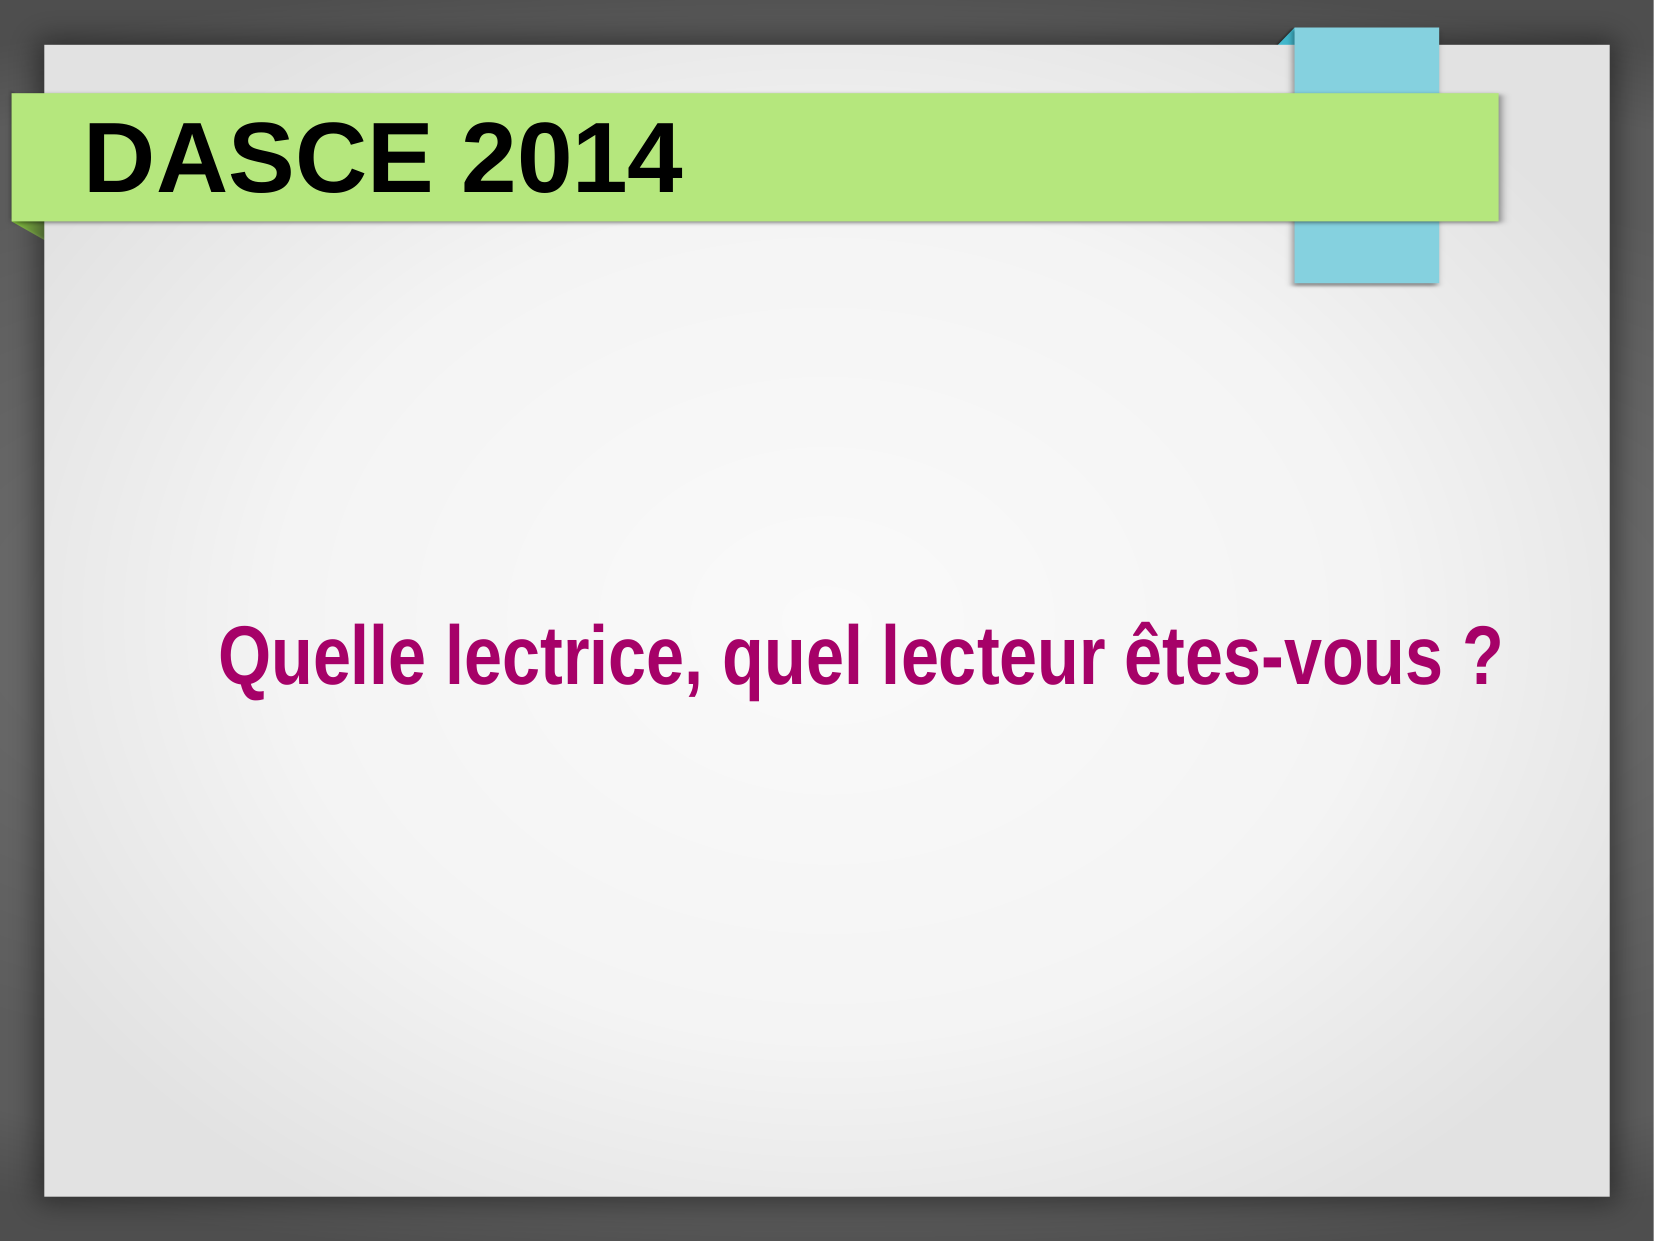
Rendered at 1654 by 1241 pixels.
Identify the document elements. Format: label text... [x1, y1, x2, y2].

picture [0, 0, 1654, 1241]
subtitle Quelle lectrice, quel lecteur êtes-vous ? [129, 295, 1619, 1015]
title DASCE 2014 [47, 101, 721, 214]
